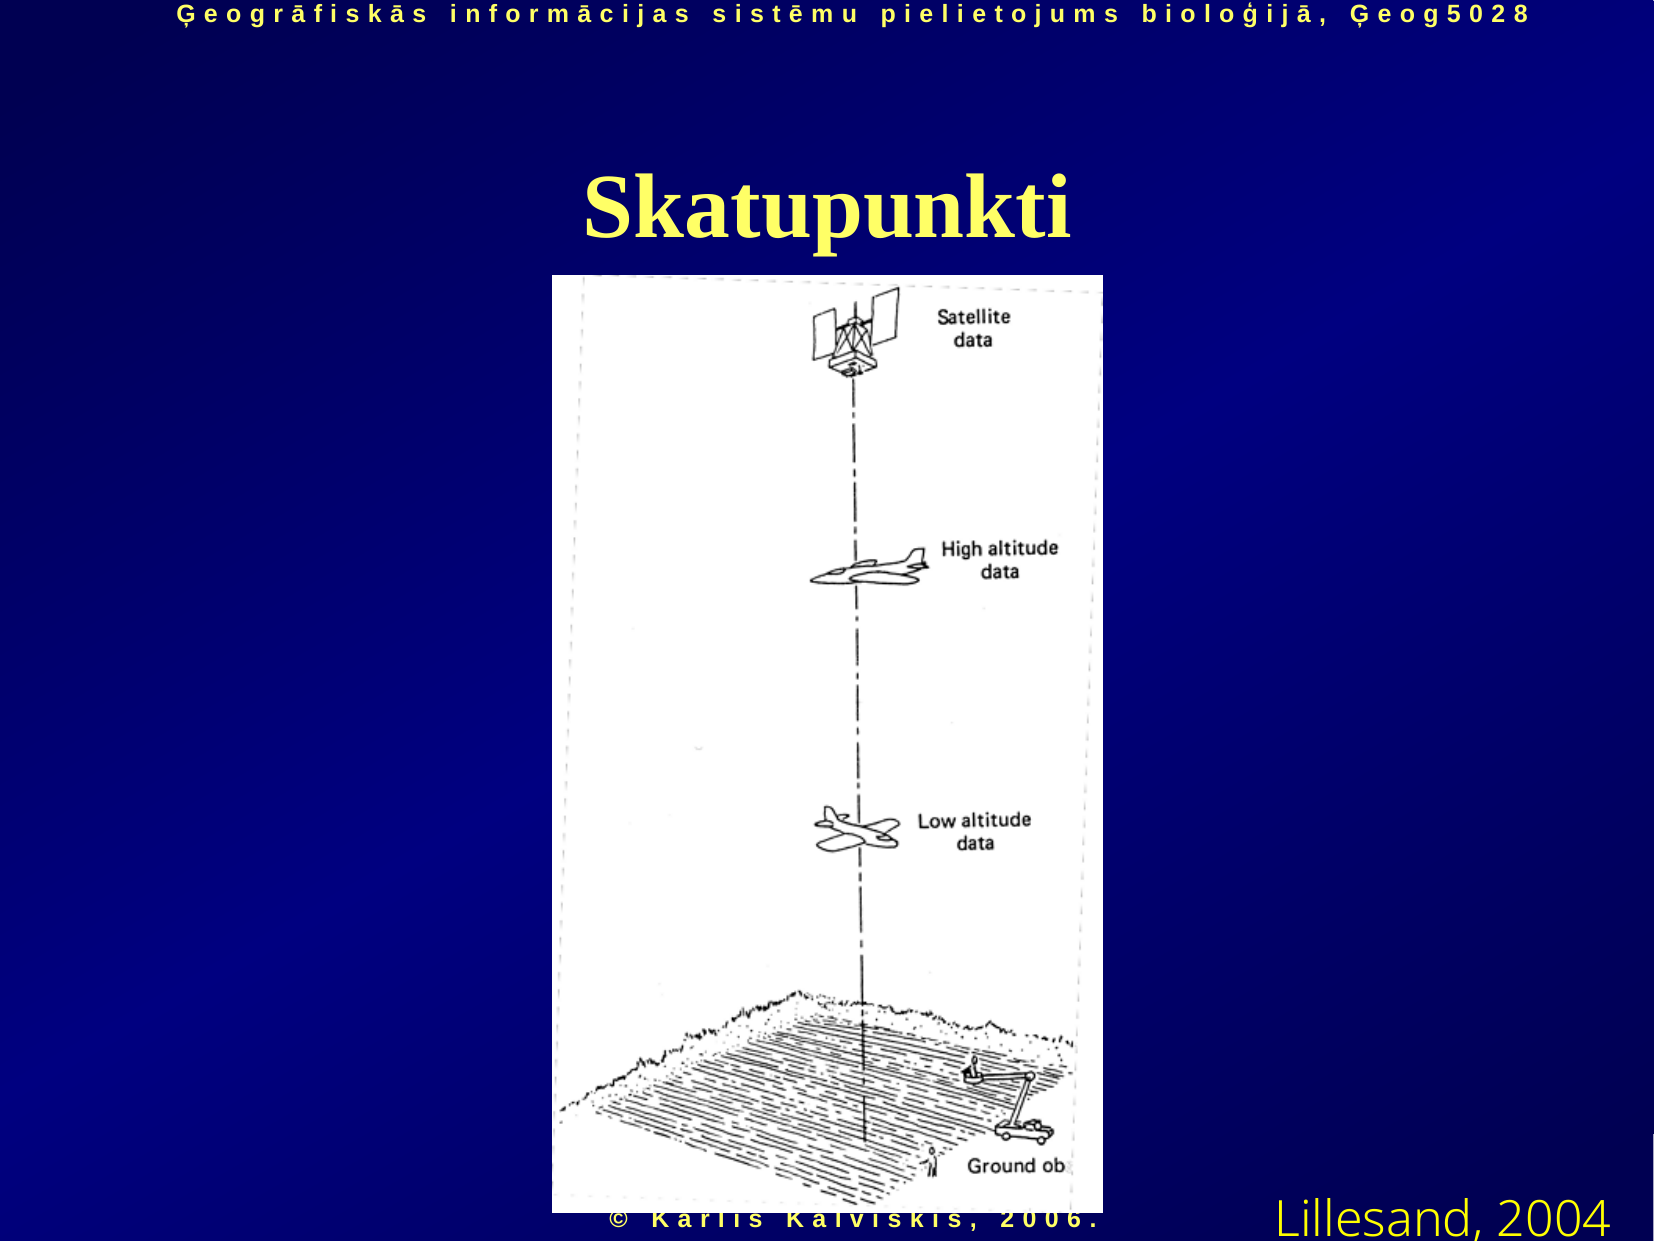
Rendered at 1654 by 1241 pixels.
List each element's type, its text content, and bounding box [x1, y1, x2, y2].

title Skatupunkti [121, 102, 1534, 311]
text_box Lillesand, 2004 [1225, 1182, 1654, 1241]
picture [552, 275, 1103, 1213]
